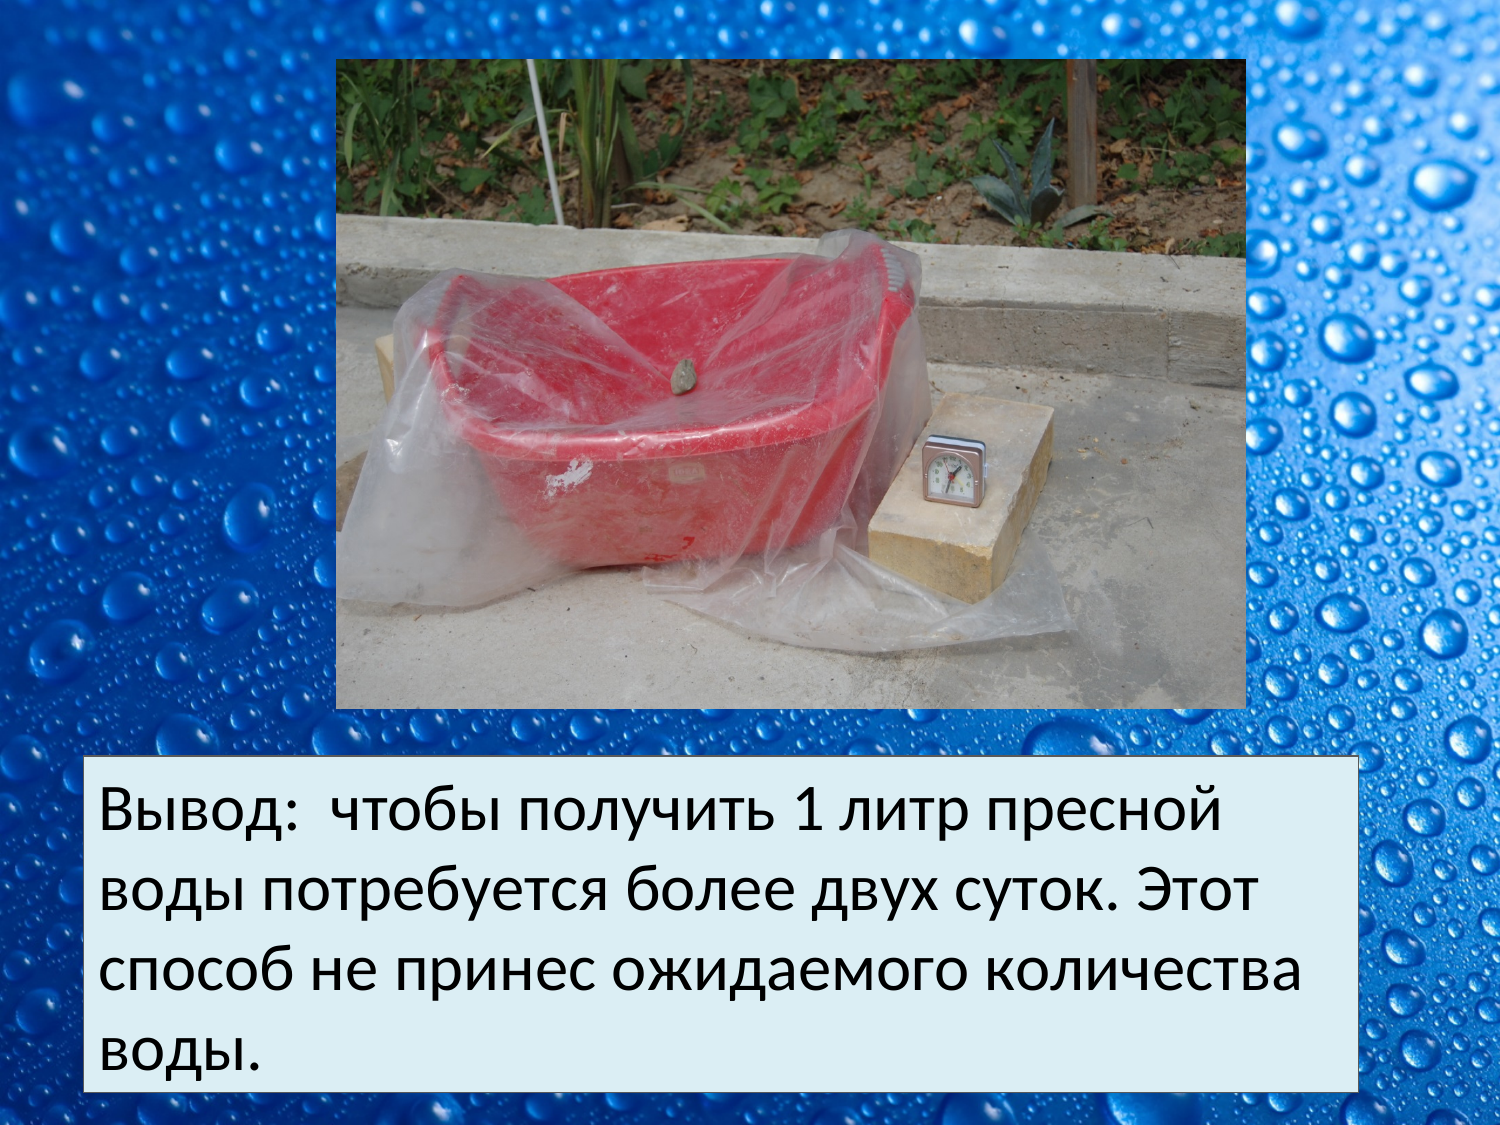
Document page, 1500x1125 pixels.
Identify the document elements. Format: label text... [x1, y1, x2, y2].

text_box Вывод: чтобы получить 1 литр пресной воды потребуется более двух суток. Этот способ не принес ожидаемого количества воды. [83, 755, 1359, 1093]
picture [0, 0, 1500, 1125]
